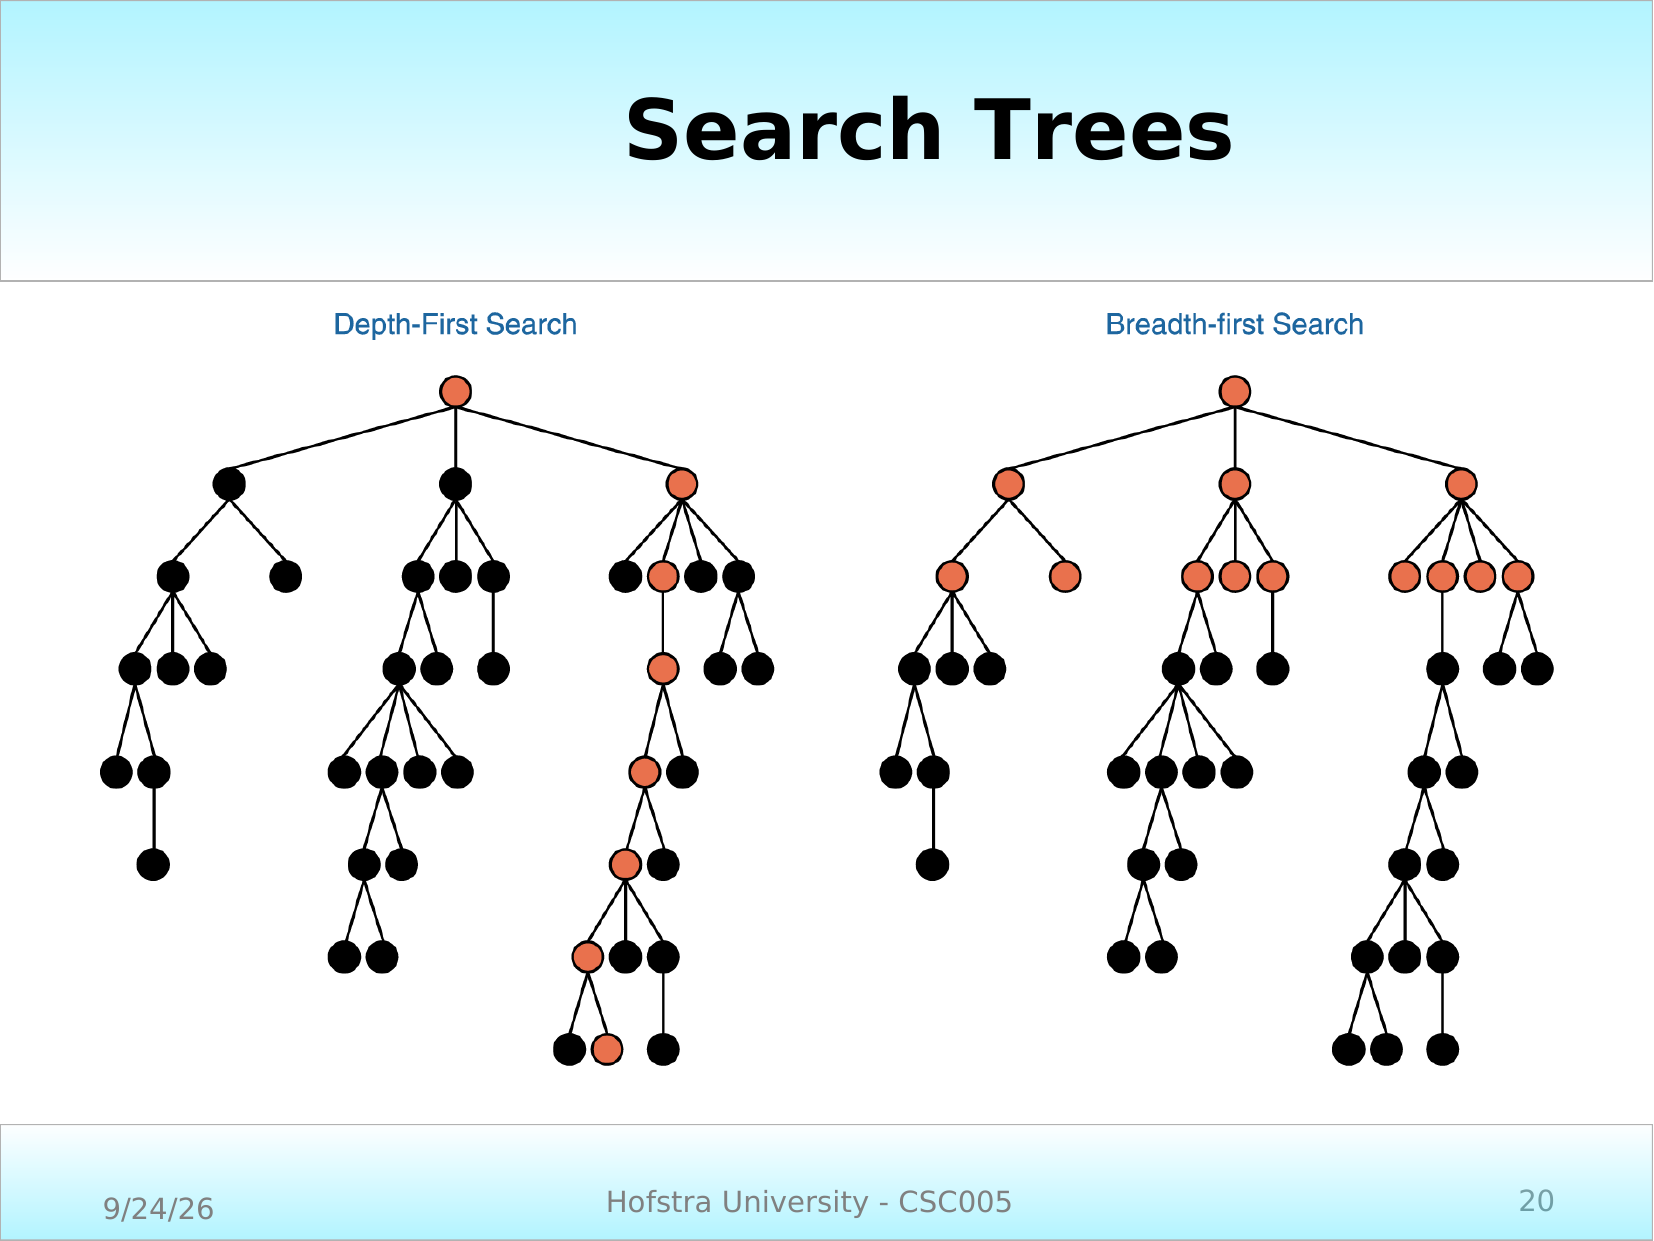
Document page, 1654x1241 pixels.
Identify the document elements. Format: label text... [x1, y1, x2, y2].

title Search Trees [247, 27, 1612, 235]
picture [82, 289, 1571, 1083]
